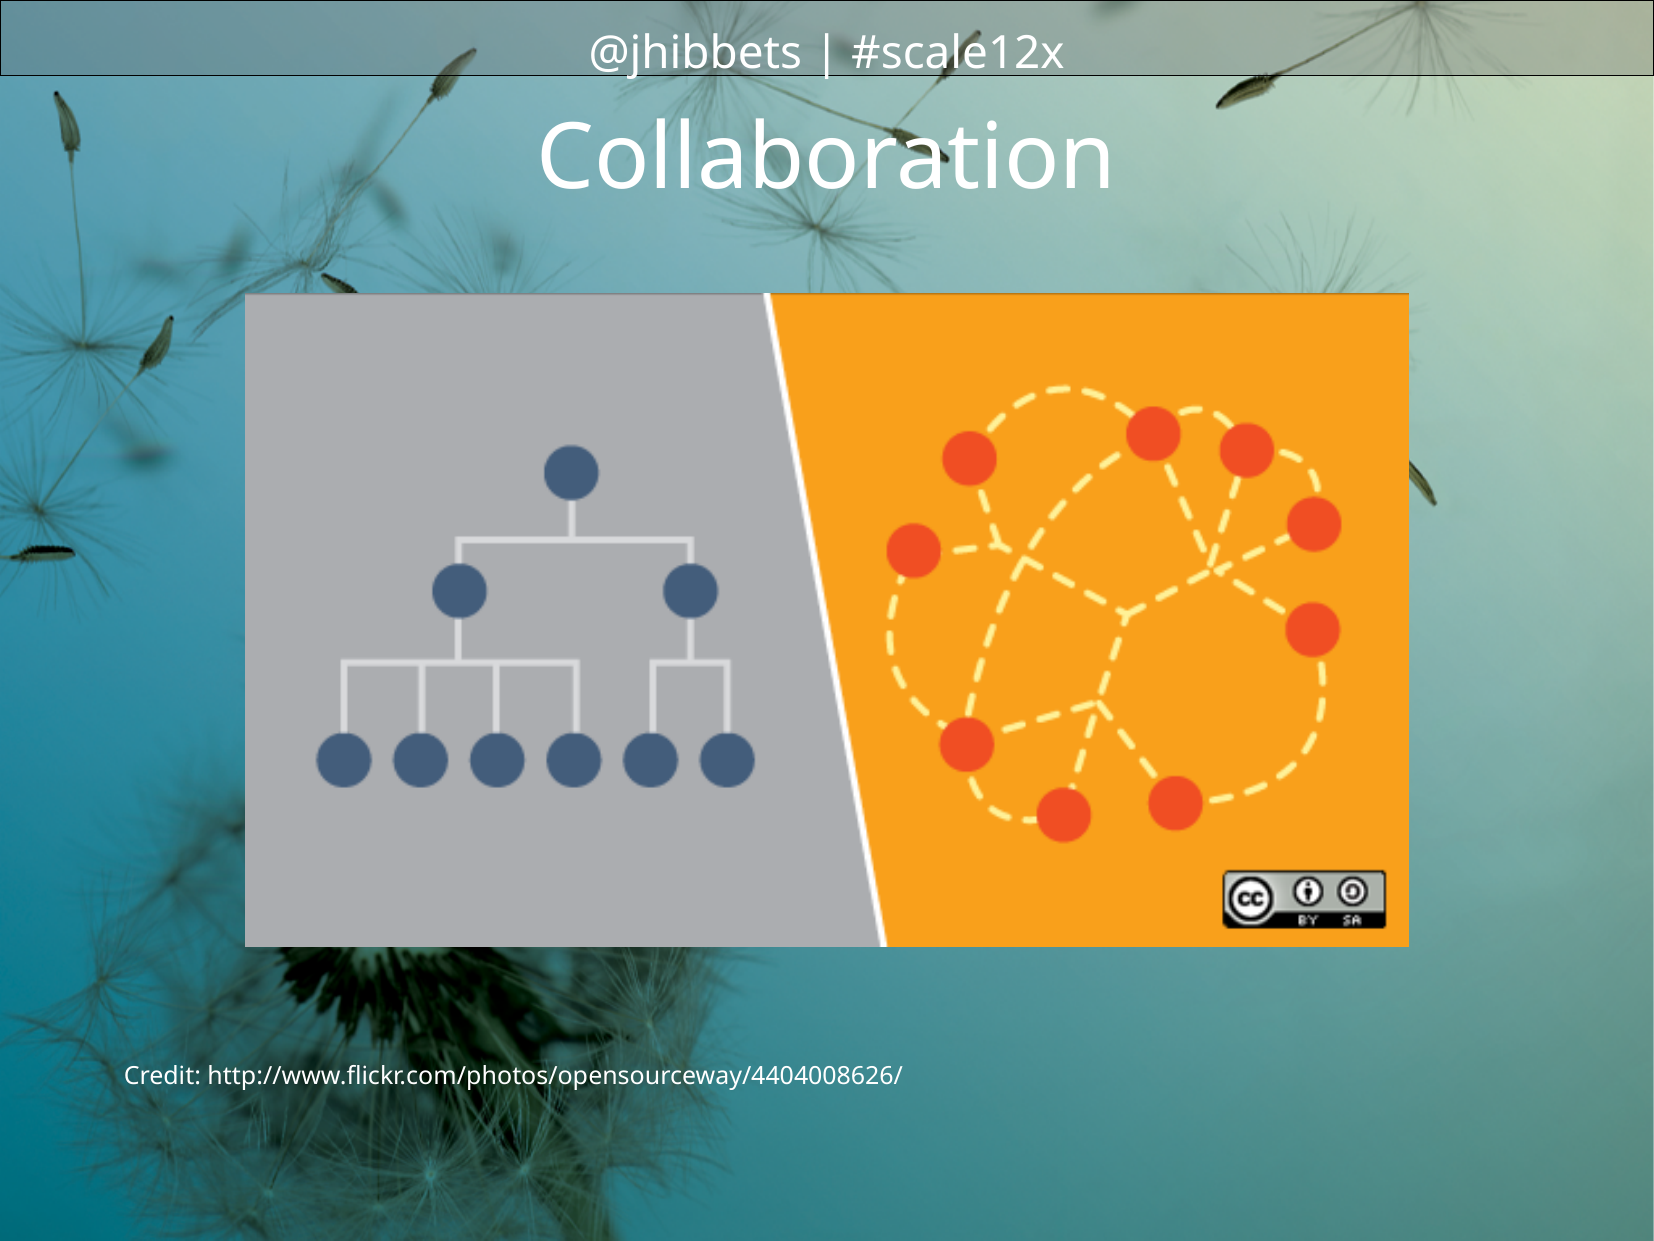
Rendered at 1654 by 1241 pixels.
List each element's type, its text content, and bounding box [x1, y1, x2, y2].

picture [0, 76, 1654, 1241]
text_box Credit: http://www.flickr.com/photos/opensourceway/4404008626/ [109, 1050, 936, 1094]
title Collaboration [82, 49, 1571, 257]
